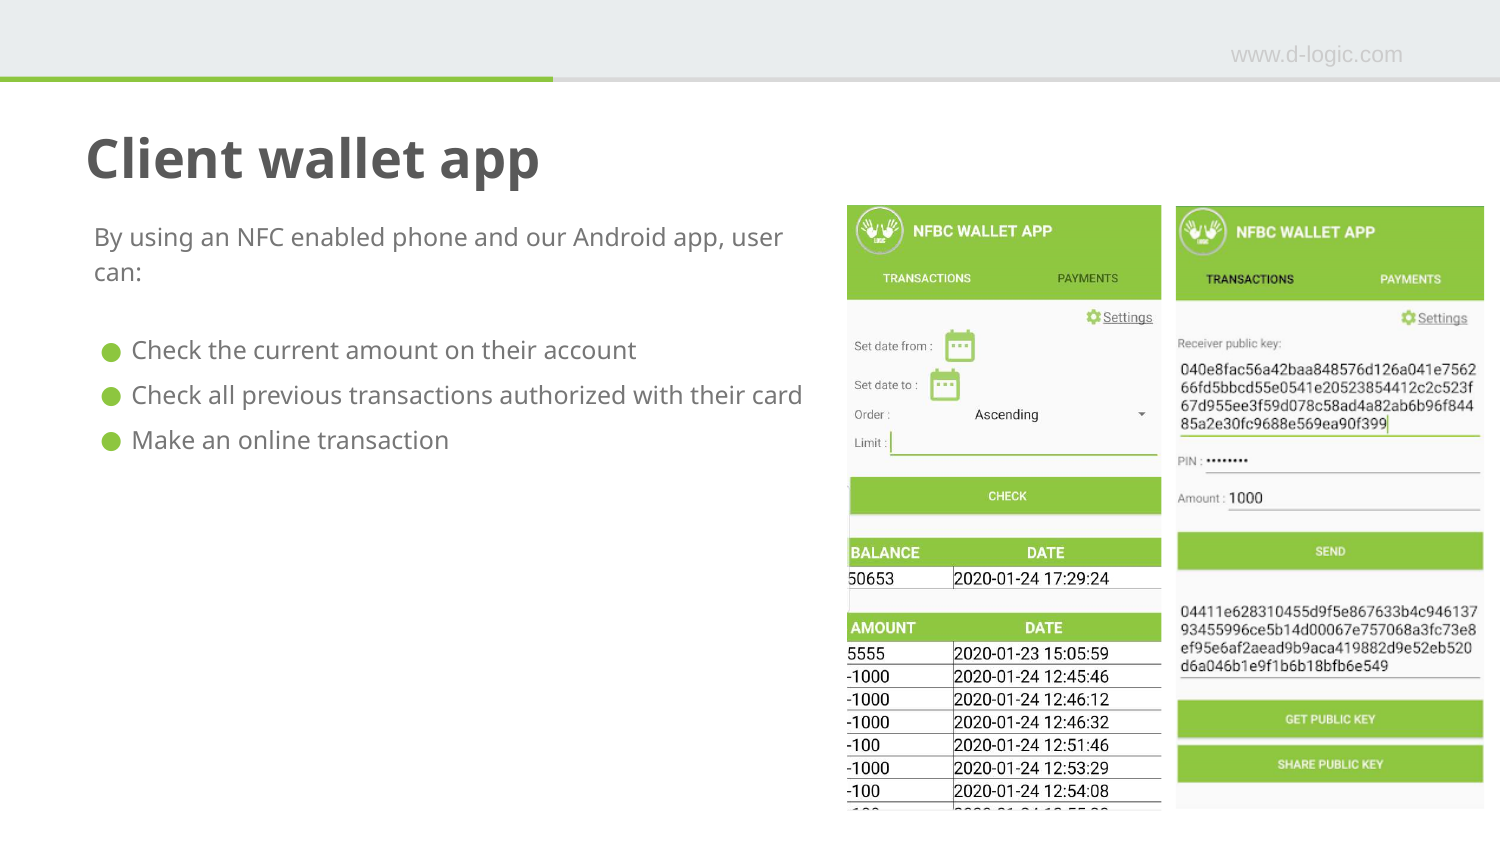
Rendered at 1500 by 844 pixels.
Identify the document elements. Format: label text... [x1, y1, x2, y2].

title Client wallet app [70, 109, 1324, 198]
picture [1175, 206, 1485, 809]
text_box [0, 76, 1500, 82]
list By using an NFC enabled phone and our Android app, user can: Check the current amount on their account Check all previous transactions authorized with their card Make an online transaction [79, 202, 825, 574]
picture [847, 205, 1162, 811]
